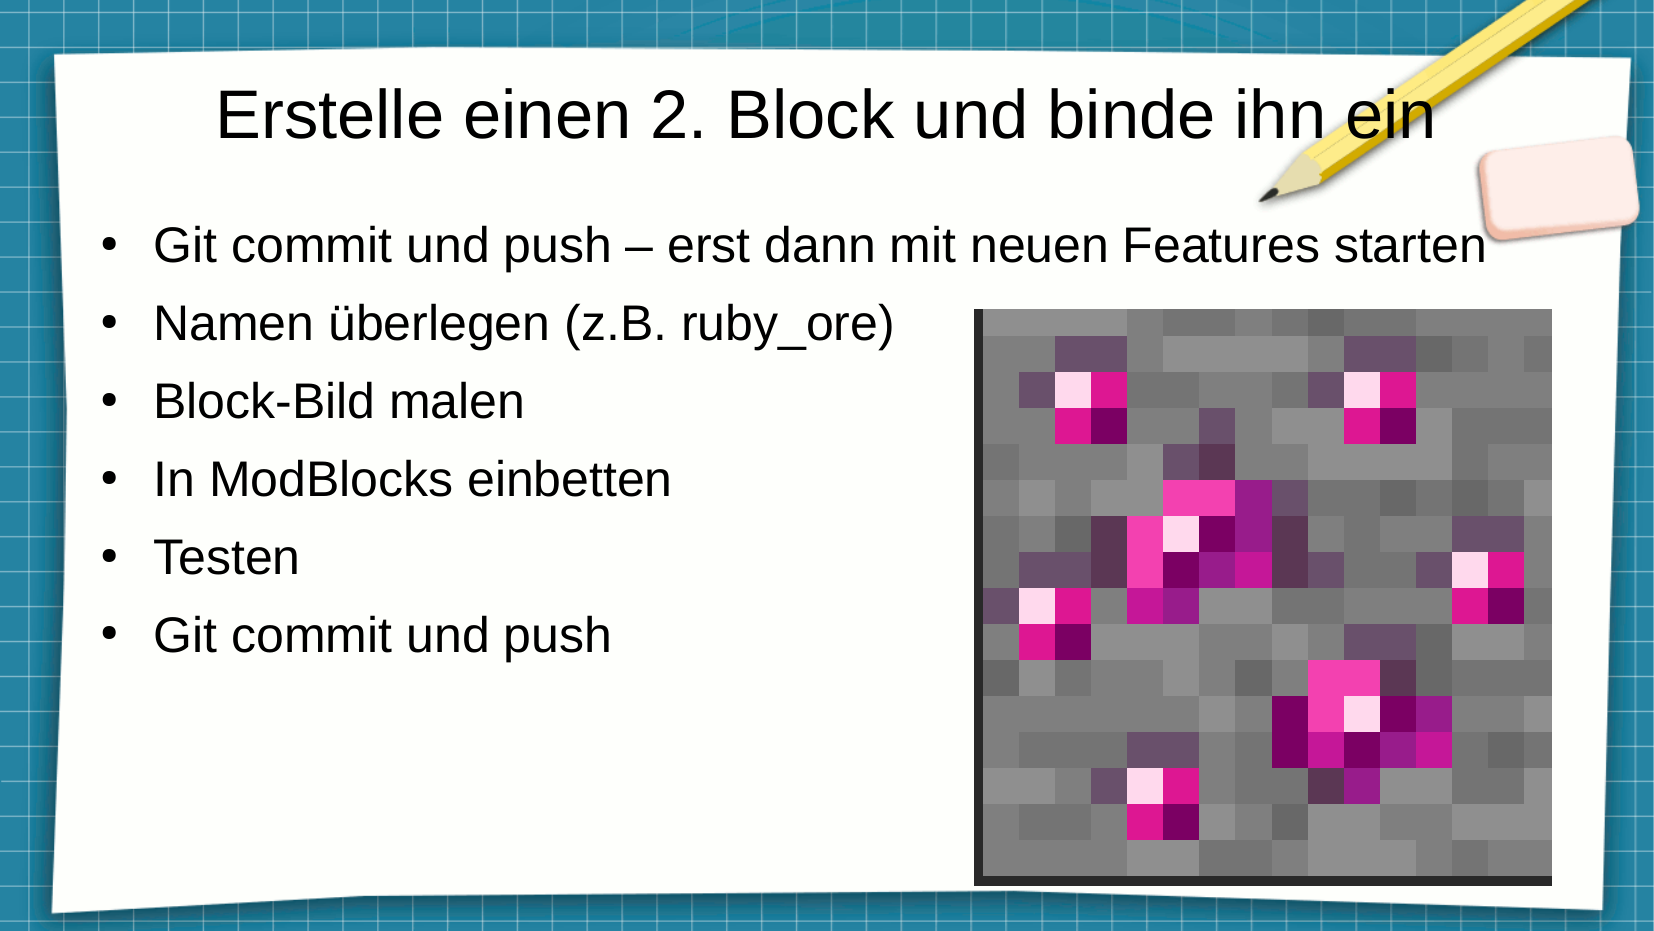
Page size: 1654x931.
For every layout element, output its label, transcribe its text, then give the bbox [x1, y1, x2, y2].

title Erstelle einen 2. Block und binde ihn ein [82, 37, 1571, 193]
picture [0, 0, 1654, 931]
list Git commit und push – erst dann mit neuen Features starten Namen überlegen (z.B. ruby_ore) Block-Bild malen In ModBlocks einbetten Testen Git commit und push [82, 217, 1571, 758]
